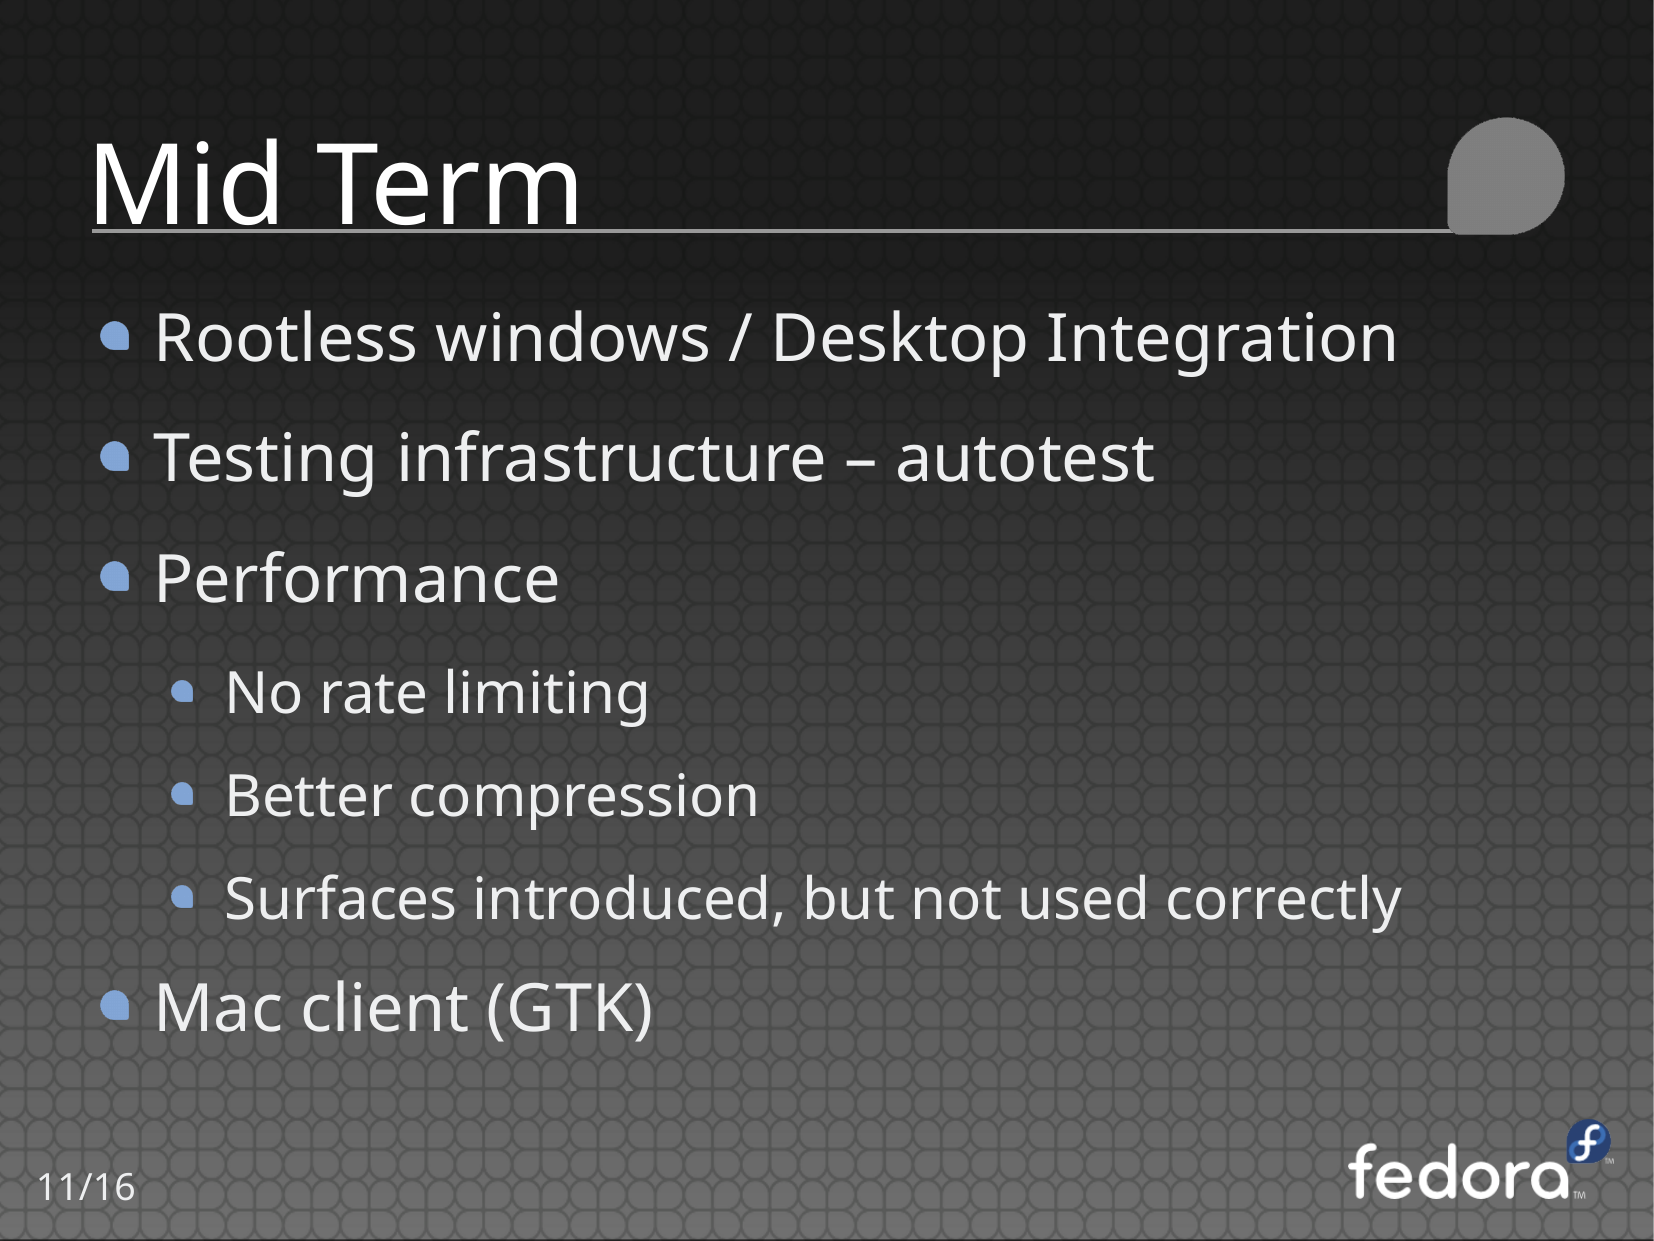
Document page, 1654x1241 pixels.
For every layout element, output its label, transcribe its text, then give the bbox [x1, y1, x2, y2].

list Rootless windows / Desktop Integration Testing infrastructure – autotest Performance No rate limiting Better compression Surfaces introduced, but not used correctly Mac client (GTK) [82, 290, 1571, 1094]
title Mid Term [86, 112, 1576, 249]
picture [0, 0, 1654, 1241]
